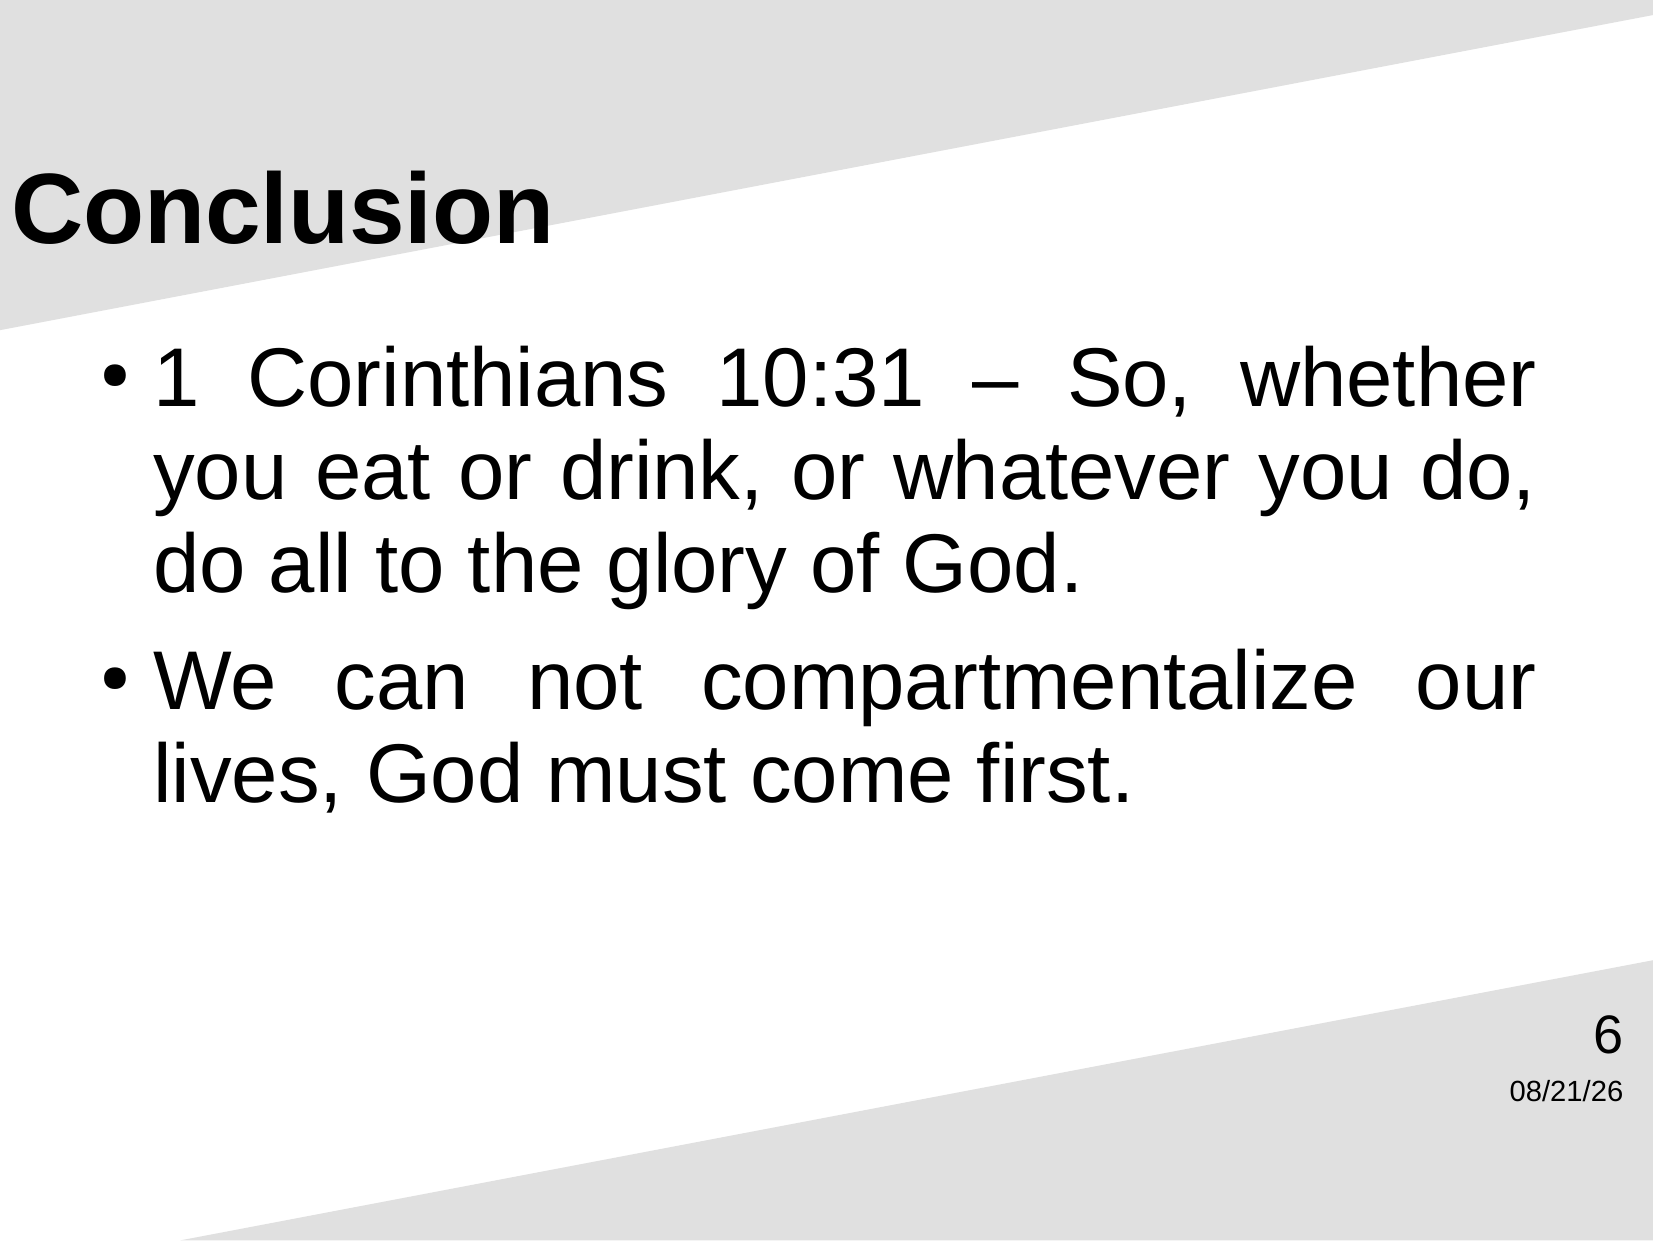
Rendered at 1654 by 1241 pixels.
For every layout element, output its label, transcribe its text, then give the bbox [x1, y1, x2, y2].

list 1 Corinthians 10:31 – So, whether you eat or drink, or whatever you do, do all to the glory of God. We can not compartmentalize our lives, God must come first. [82, 331, 1538, 1052]
title Conclusion [11, 105, 1499, 313]
